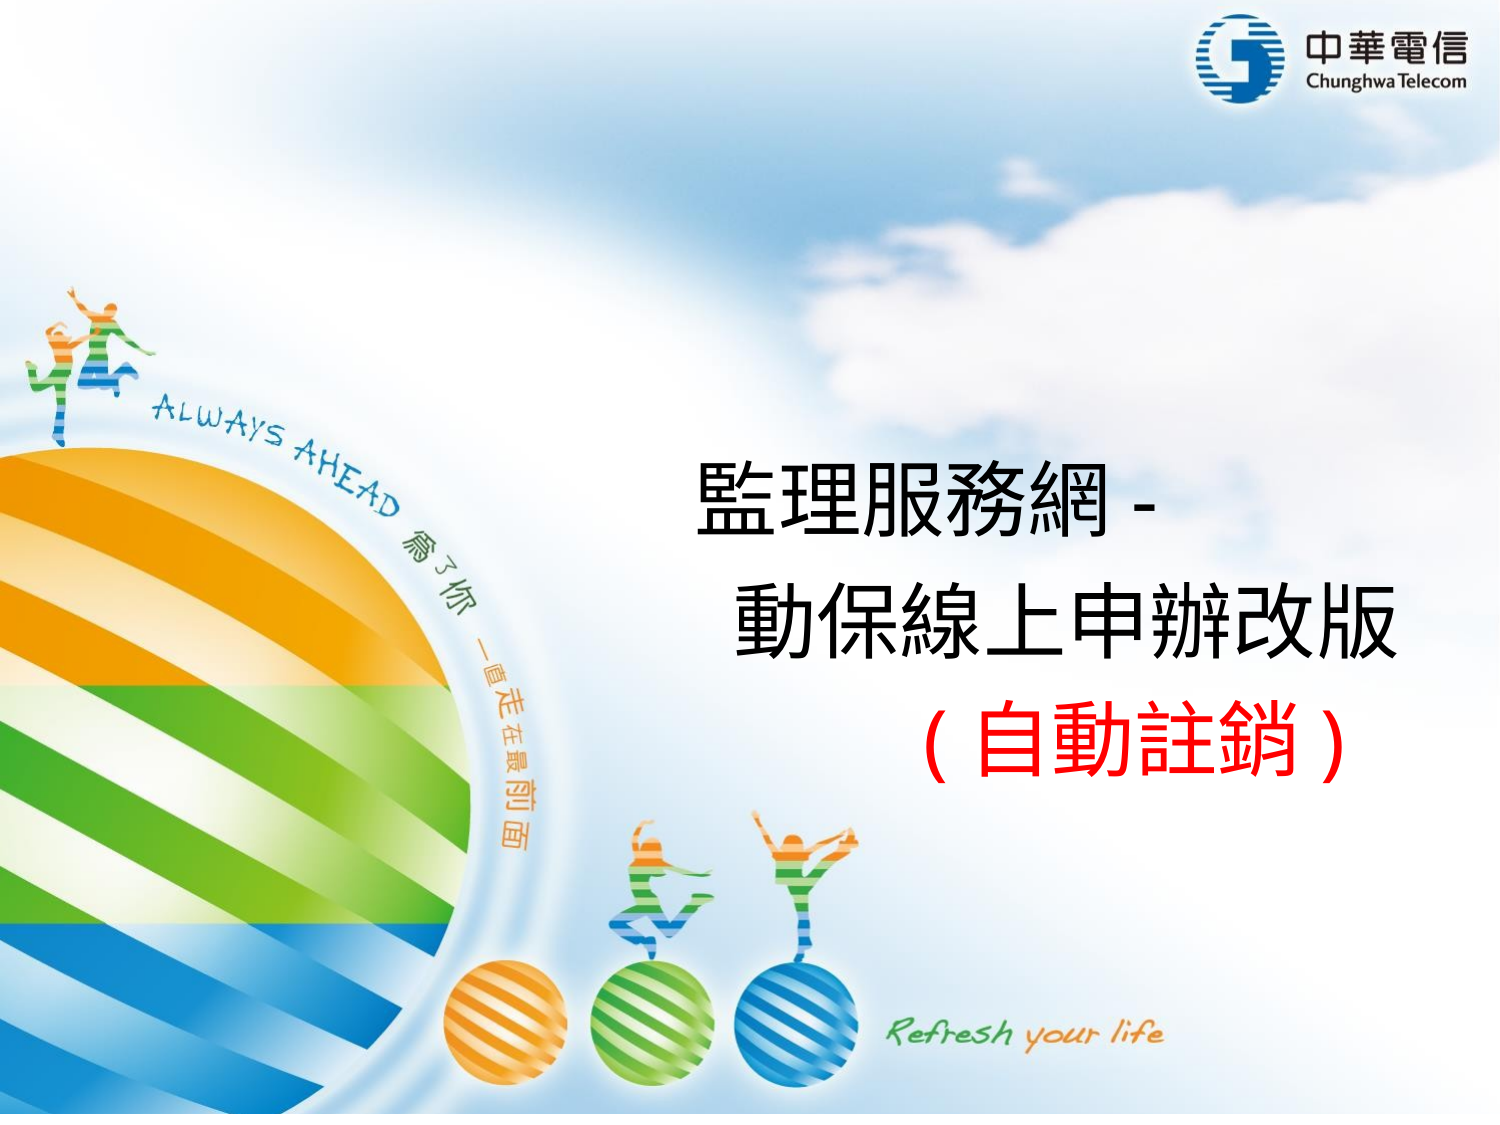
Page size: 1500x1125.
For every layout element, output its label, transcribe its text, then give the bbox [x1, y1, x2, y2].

text_box [0, 0, 1500, 1113]
text_box 監理服務網- 動保線上申辦改版 [484, 425, 1500, 788]
text_box (自動註銷) [921, 685, 1477, 888]
